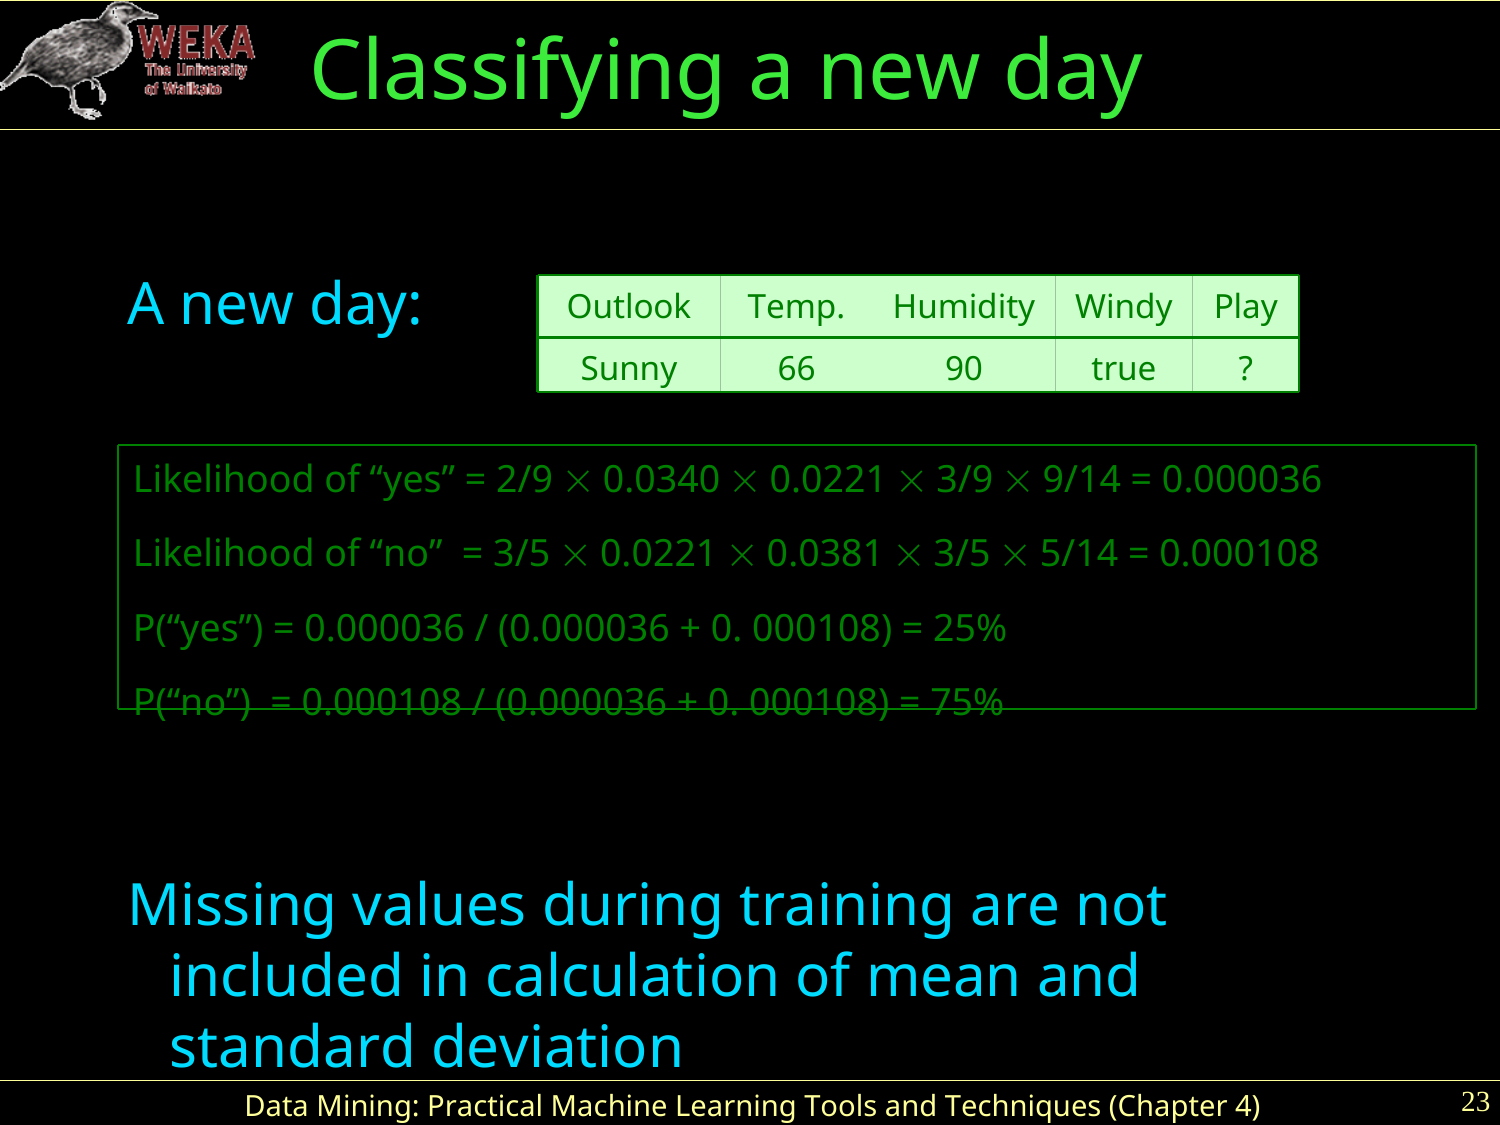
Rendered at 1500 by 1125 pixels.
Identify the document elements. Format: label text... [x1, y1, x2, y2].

text_box Outlook [539, 276, 721, 336]
text_box Play [1193, 276, 1298, 336]
text_box A new day: Missing values during training are not included in calculation of mean and standard deviation [112, 260, 1350, 985]
text_box Windy [1056, 276, 1193, 336]
text_box Temp. [721, 276, 873, 336]
text_box 66 [721, 339, 873, 391]
text_box true [1056, 339, 1193, 391]
text_box 90 [873, 339, 1056, 391]
picture [0, 1, 266, 129]
text_box Likelihood of “yes” = 2/9  0.0340  0.0221  3/9  9/14 = 0.000036 Likelihood of “no” = 3/5  0.0221  0.0381  3/5  5/14 = 0.000108 P(“yes”) = 0.000036 / (0.000036 + 0. 000108) = 25% P(“no”) = 0.000108 / (0.000036 + 0. 000108) = 75% [119, 446, 1475, 708]
text_box Humidity [873, 276, 1056, 336]
text_box Sunny [539, 339, 721, 391]
text_box ? [1193, 339, 1298, 391]
title Classifying a new day [295, 0, 1500, 148]
